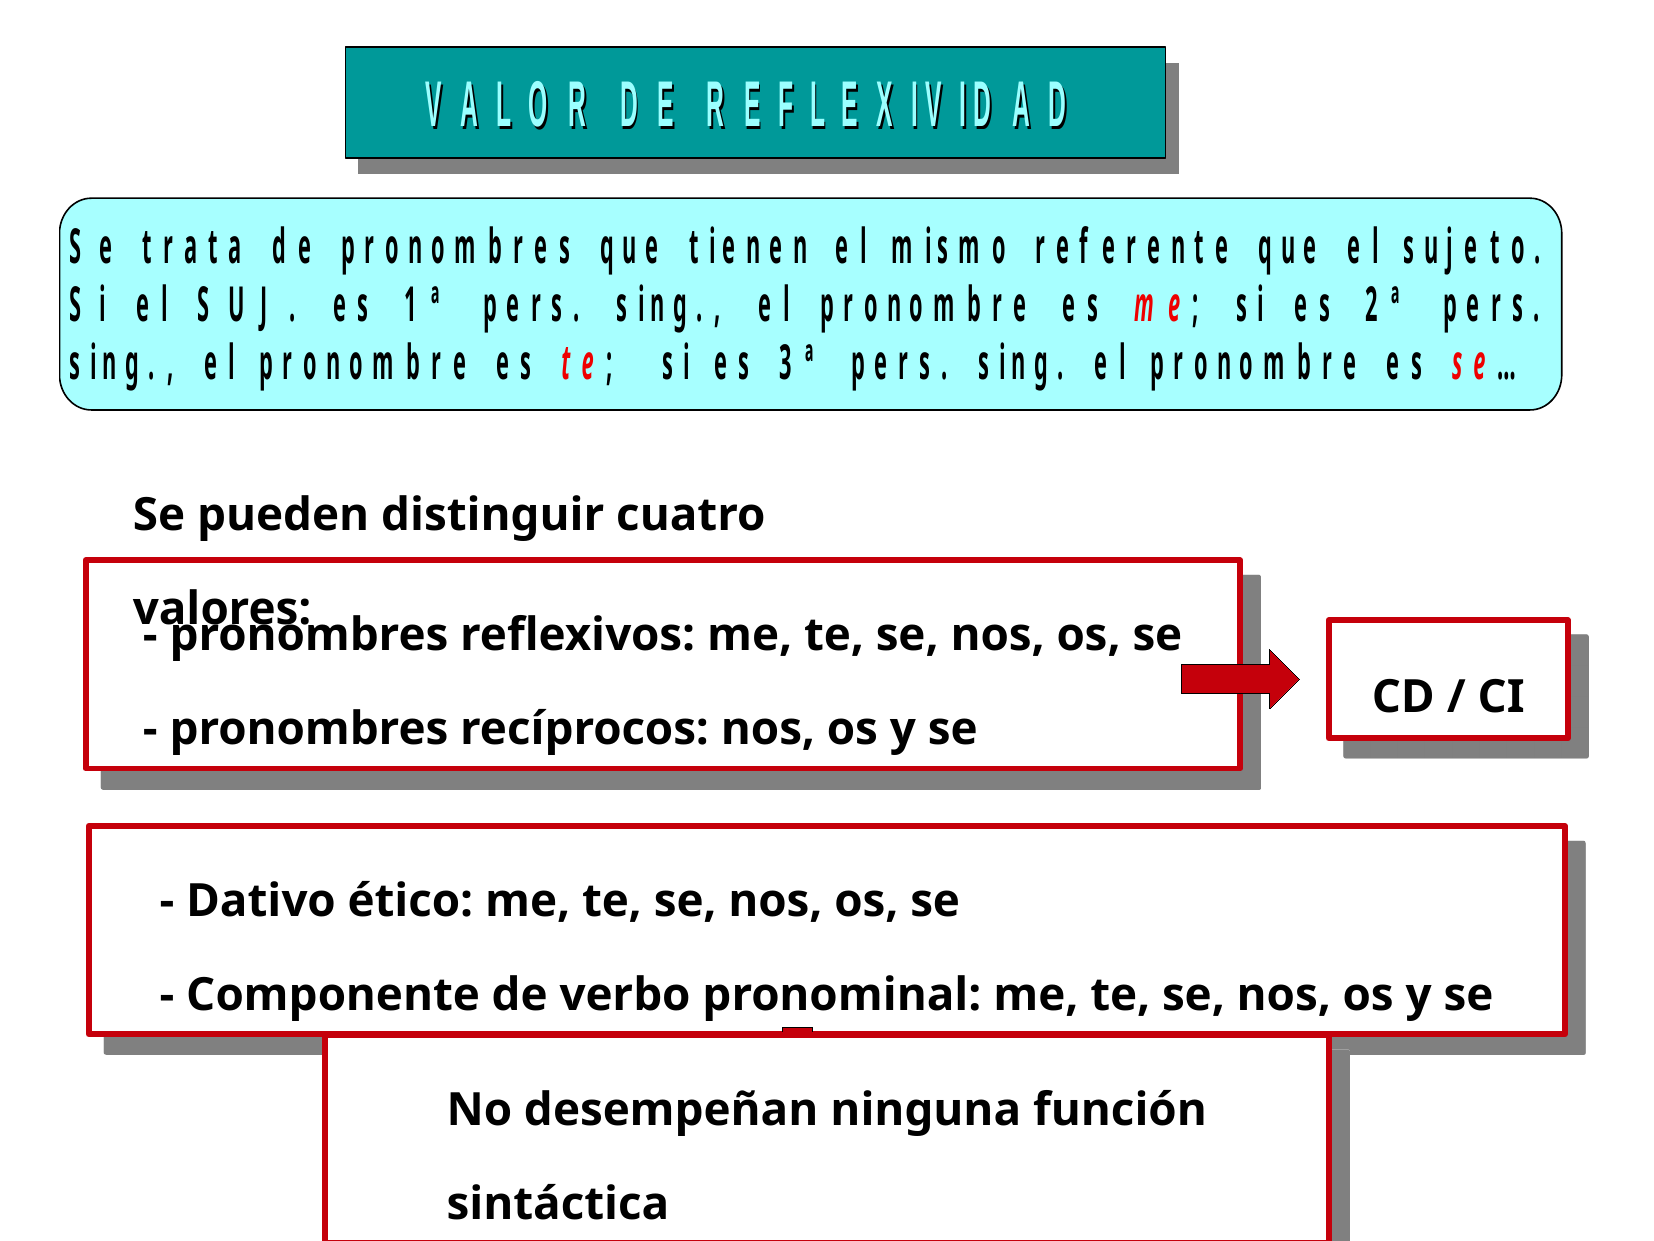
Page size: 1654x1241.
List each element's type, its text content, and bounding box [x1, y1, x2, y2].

text_box [782, 1027, 813, 1032]
text_box CD / CI [1328, 620, 1568, 739]
text_box - pronombres reflexivos: me, te, se, nos, os, se - pronombres recíprocos: nos, os y se [85, 561, 1241, 768]
text_box - Dativo ético: me, te, se, nos, os, se - Componente de verbo pronominal: me, te, se, nos, os y se [88, 826, 1565, 1034]
picture [345, 46, 1182, 178]
text_box No desempeñan ninguna función sintáctica [324, 1096, 1329, 1182]
text_box Se pueden distinguir cuatro valores: [118, 442, 951, 522]
text_box [1181, 649, 1300, 709]
picture [59, 197, 1565, 414]
